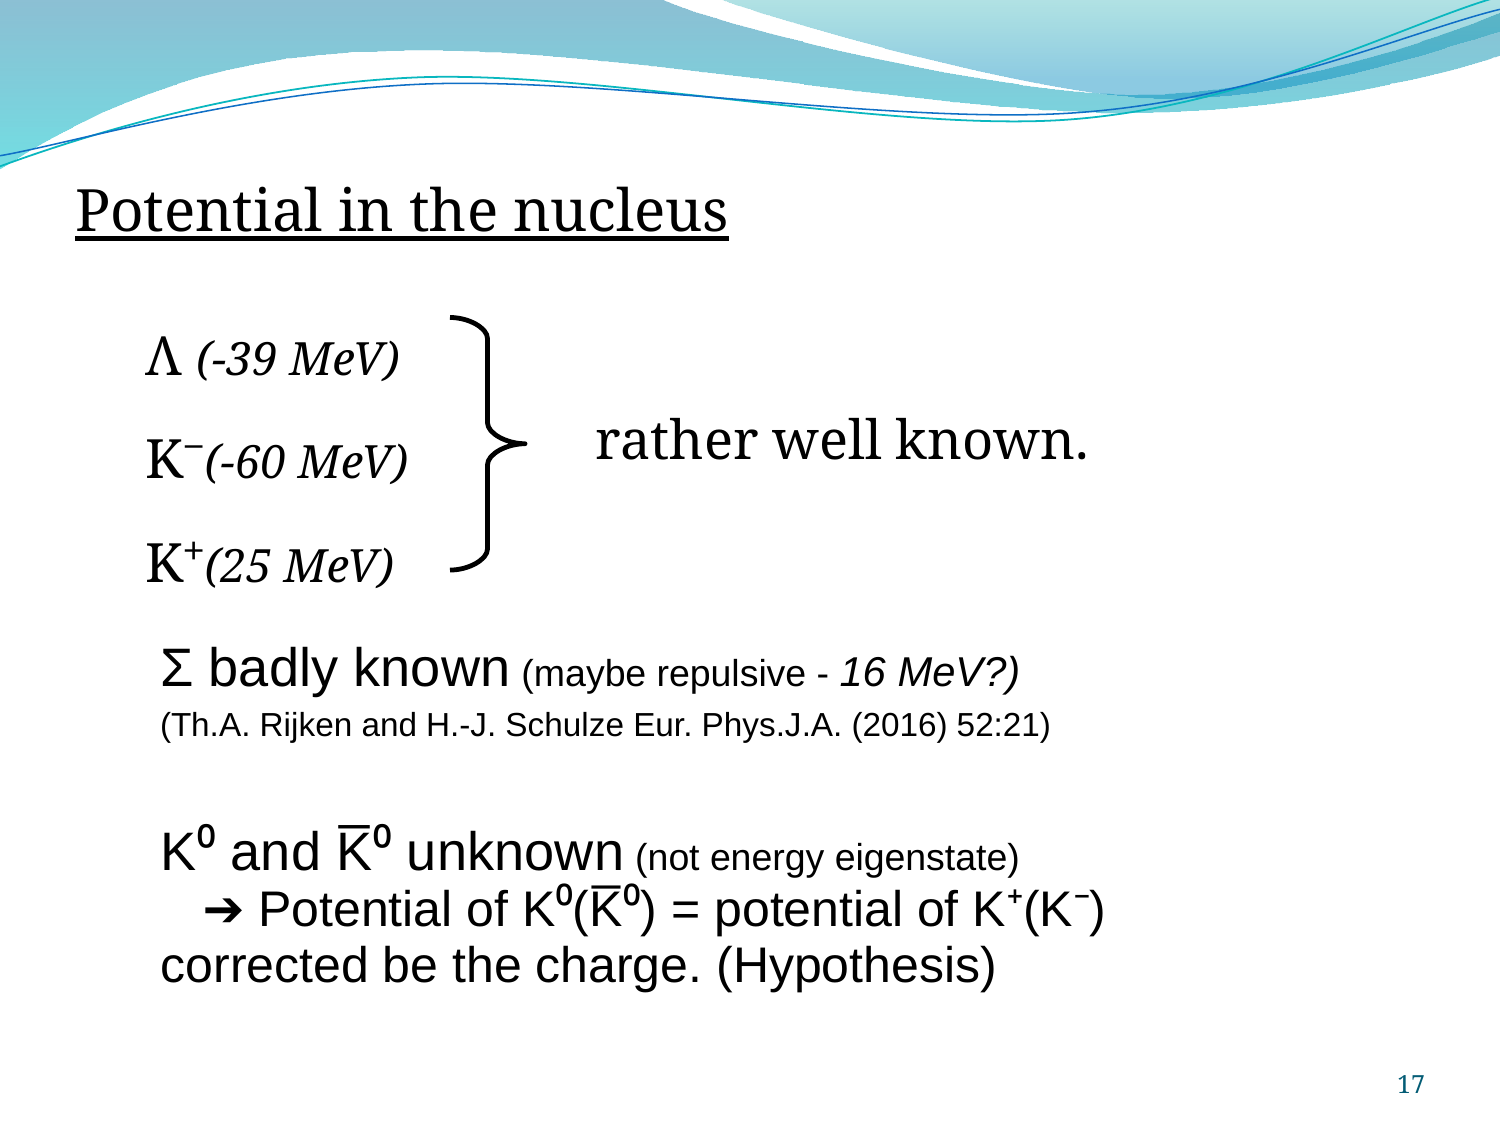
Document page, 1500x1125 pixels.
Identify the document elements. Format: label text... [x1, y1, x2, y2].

text_box rather well known. [525, 402, 1131, 480]
text_box Σ badly known (maybe repulsive - 16 MeV?) (Th.A. Rijken and H.-J. Schulze Eur. Phys.J.A. (2016) 52:21) [74, 630, 1246, 756]
list Λ (-39 MeV) K⁻(-60 MeV) K⁺(25 MeV) [75, 317, 1425, 813]
text_box K⁰ and K̅⁰ unknown (not energy eigenstate) ➔ Potential of K⁰(K̅⁰) = potential of K⁺(K⁻) corrected be the charge. (Hypothesis) [75, 813, 1425, 1038]
title Potential in the nucleus [75, 115, 1425, 303]
